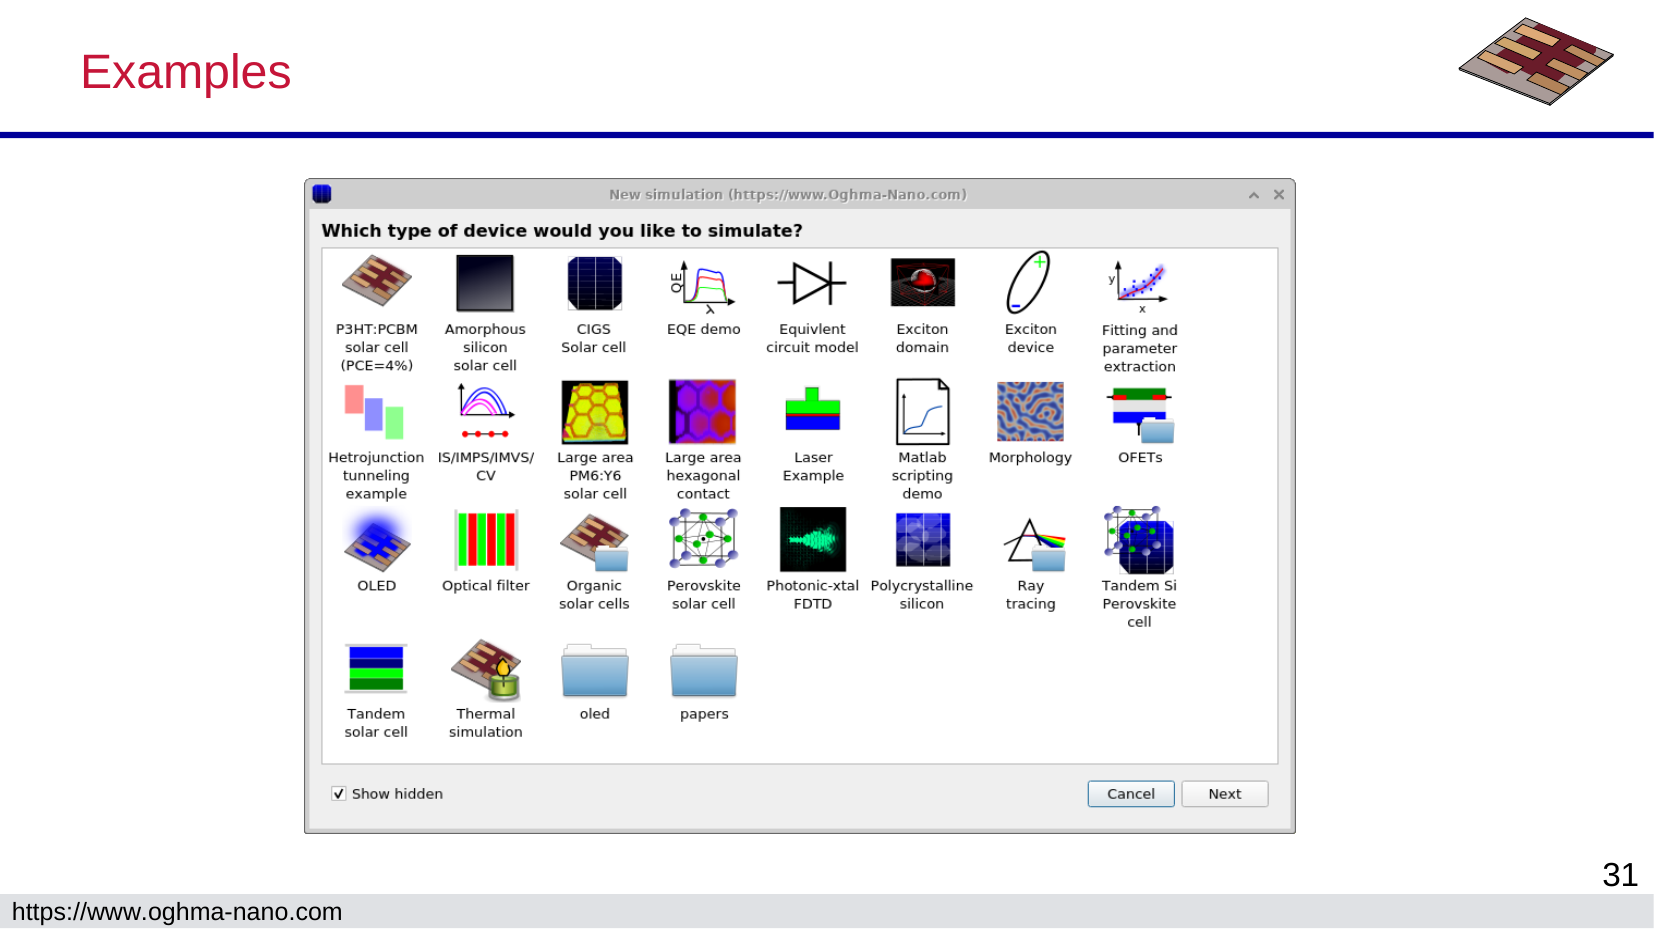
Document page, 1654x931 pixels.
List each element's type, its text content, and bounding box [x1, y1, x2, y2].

picture [304, 178, 1296, 834]
title Examples [65, 28, 1430, 116]
text_box <number> [1587, 845, 1654, 904]
